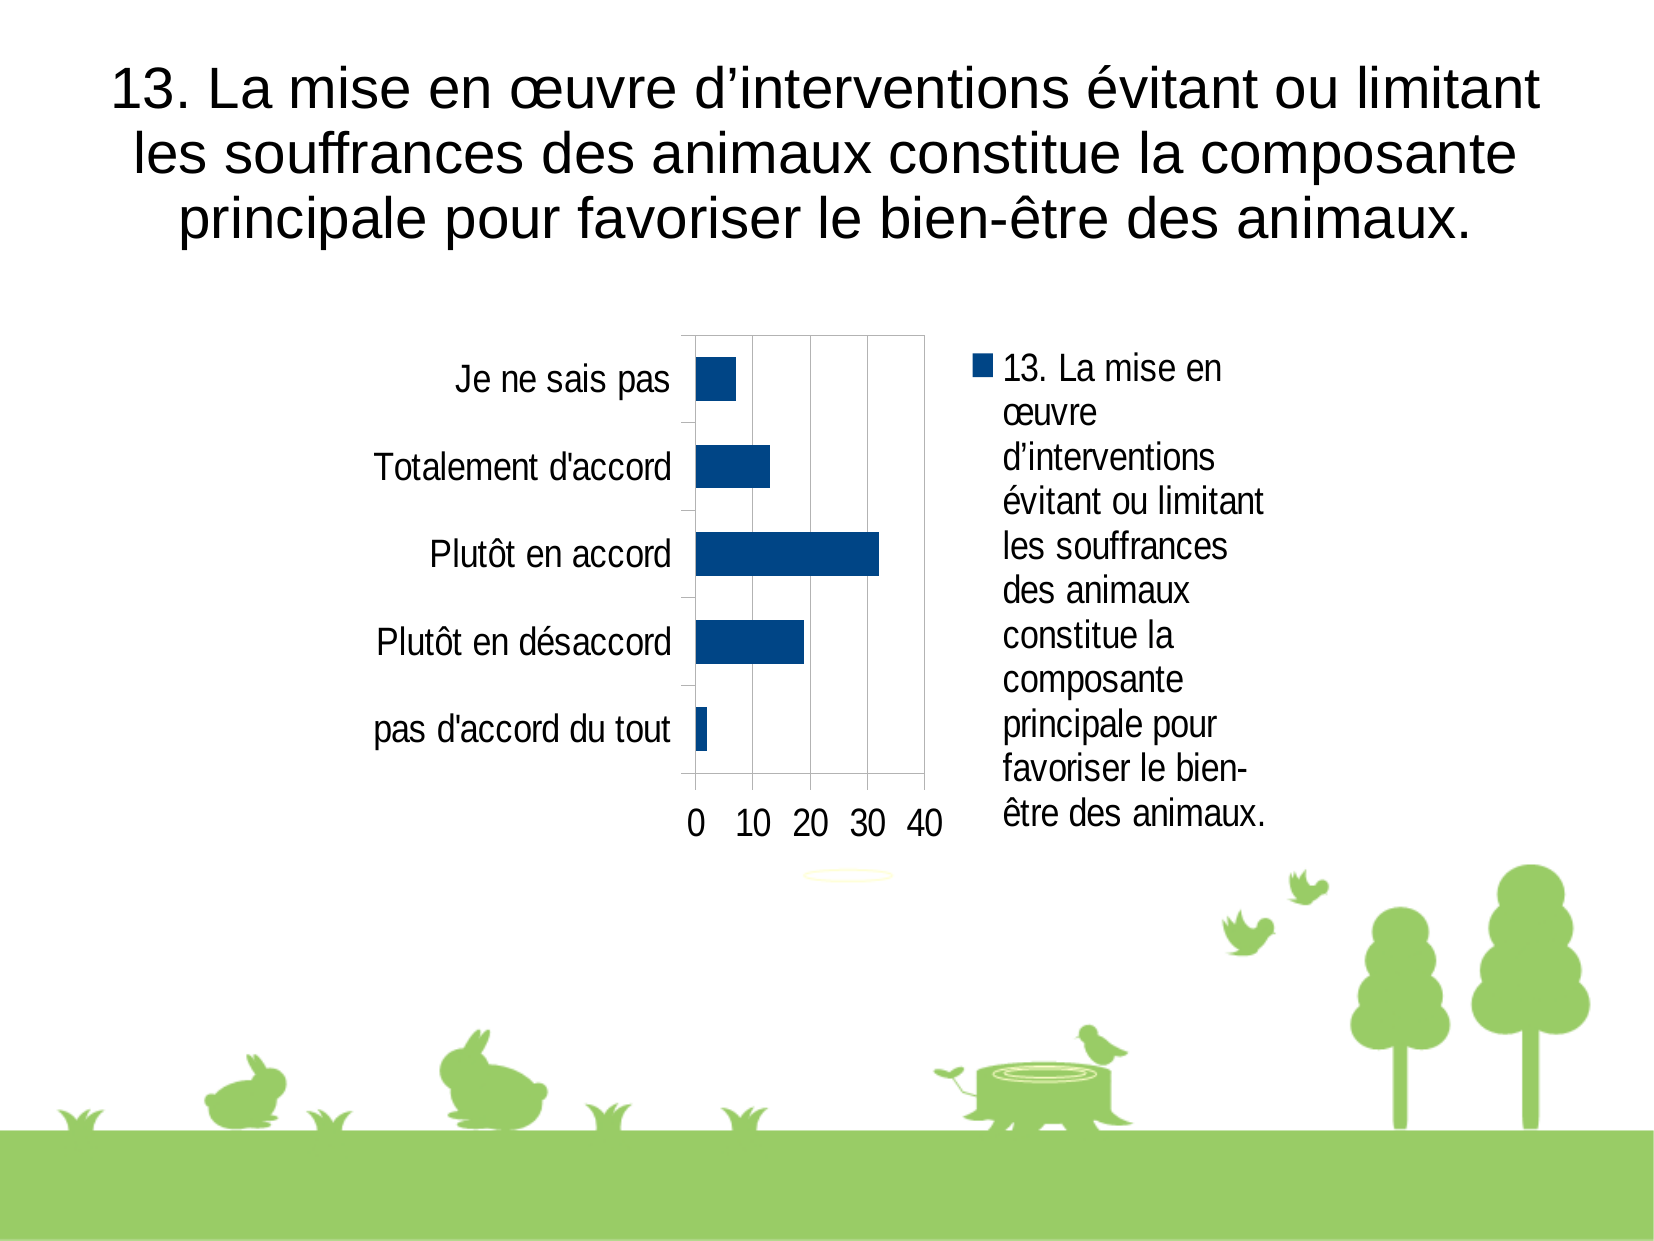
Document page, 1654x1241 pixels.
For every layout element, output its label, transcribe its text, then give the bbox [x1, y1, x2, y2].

title 13. La mise en œuvre d’interventions évitant ou limitant les souffrances des animaux constitue la composante principale pour favoriser le bien-être des animaux. [82, 49, 1571, 257]
picture [0, 0, 1654, 1241]
chart [354, 324, 1300, 857]
